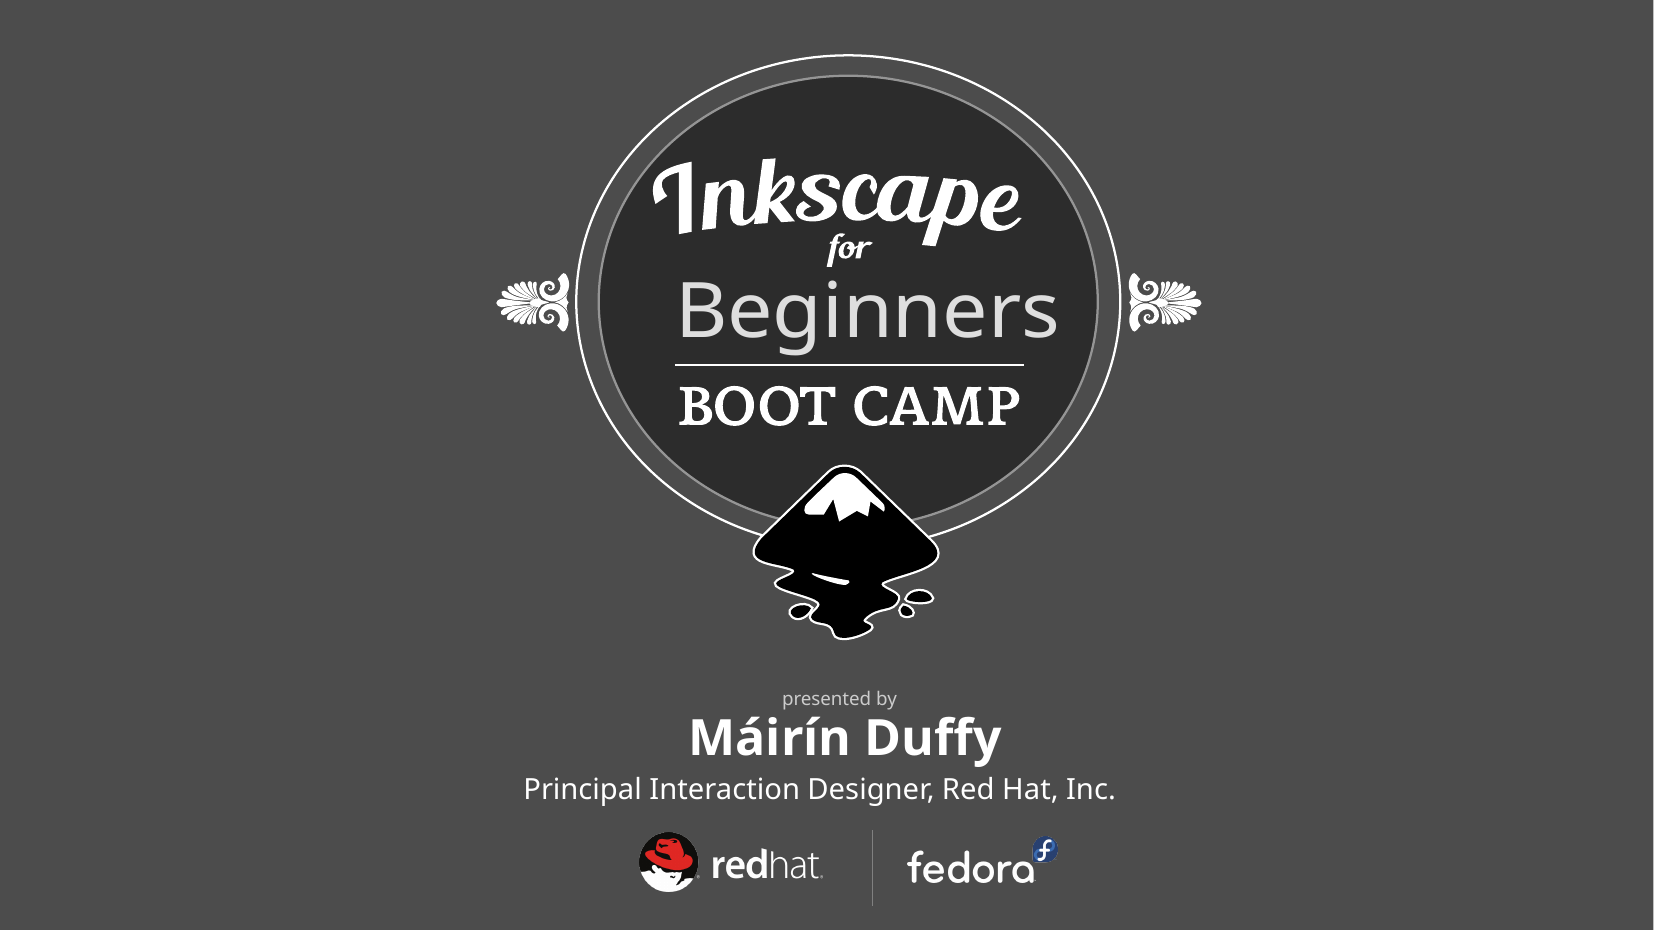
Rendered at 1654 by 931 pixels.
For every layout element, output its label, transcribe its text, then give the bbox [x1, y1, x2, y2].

picture [411, 0, 1243, 691]
text_box Máirín Duffy [673, 694, 1016, 760]
picture [907, 836, 1058, 883]
text_box Principal Interaction Designer, Red Hat, Inc. [508, 760, 1181, 812]
picture [639, 832, 823, 892]
